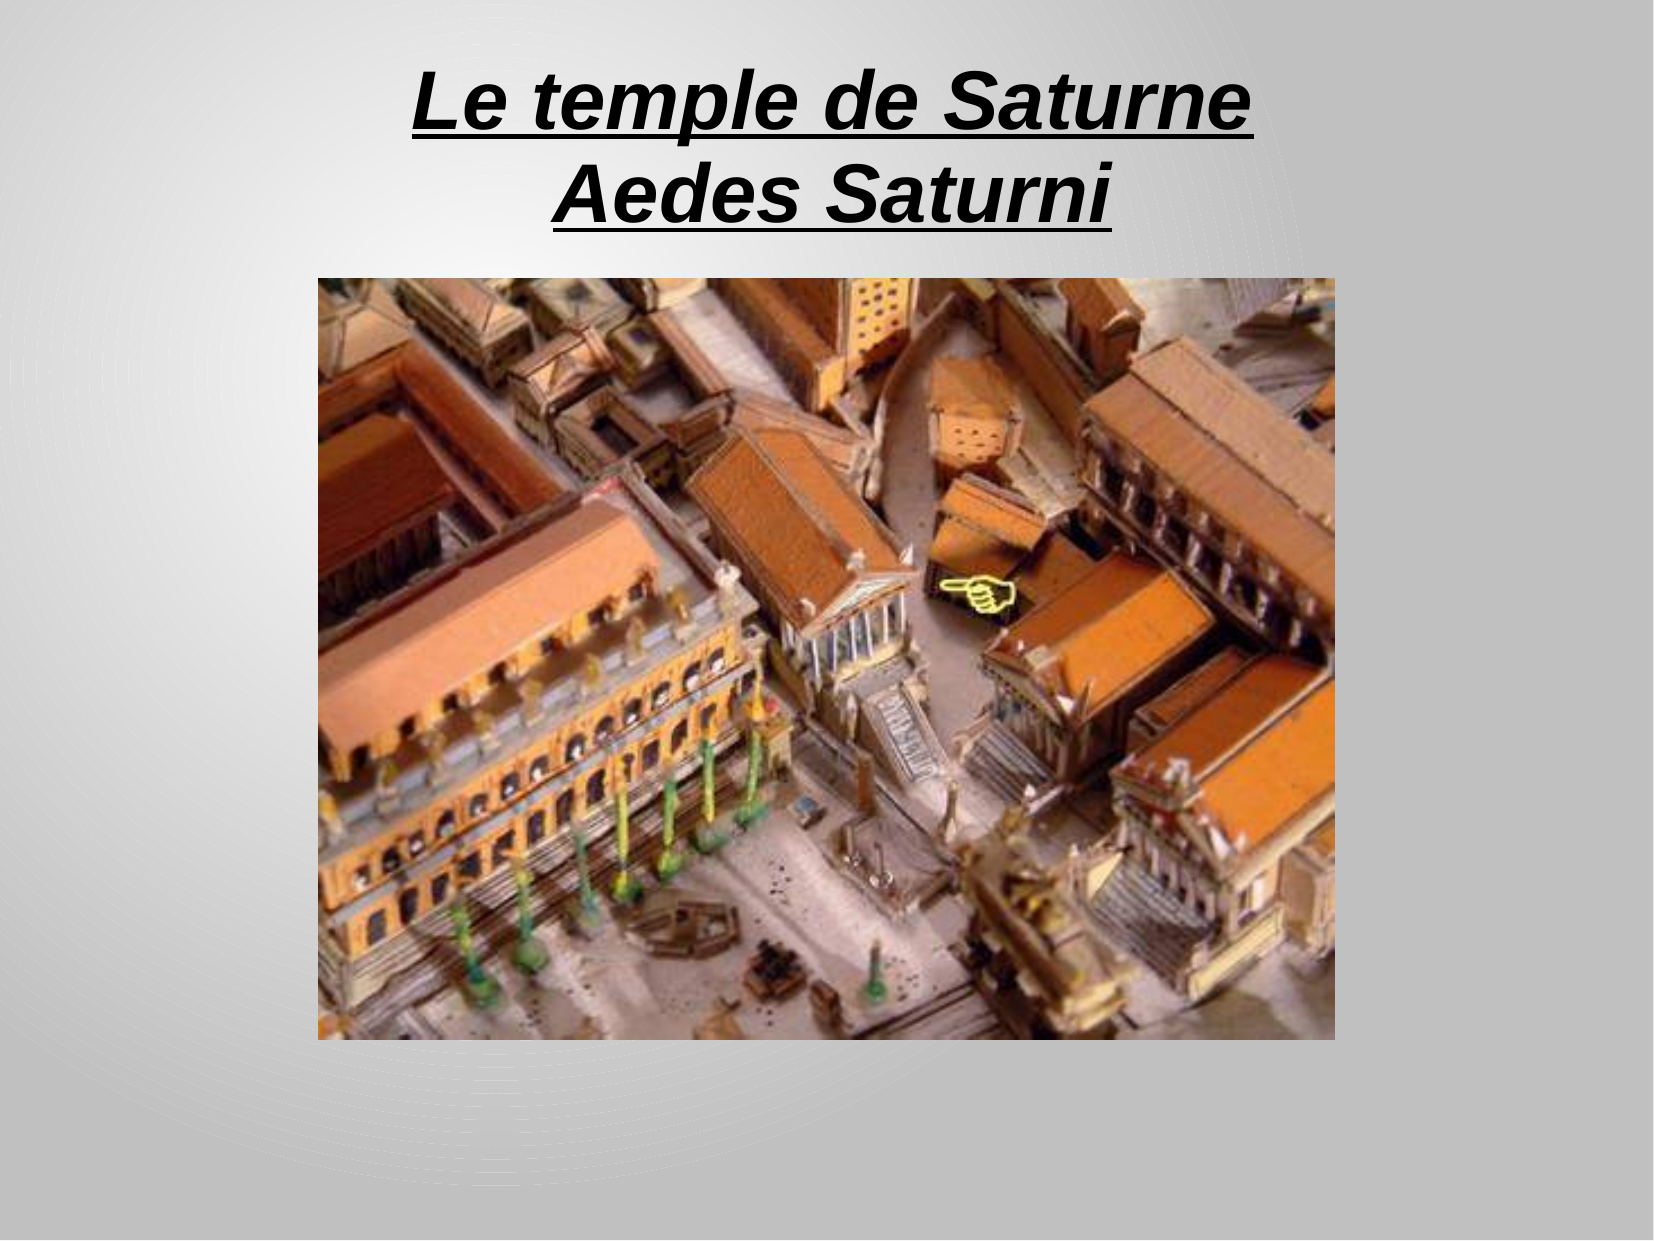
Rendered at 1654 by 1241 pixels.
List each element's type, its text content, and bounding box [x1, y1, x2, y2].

picture [318, 278, 1335, 1040]
text_box Le temple de Saturne Aedes Saturni [224, 47, 1441, 249]
